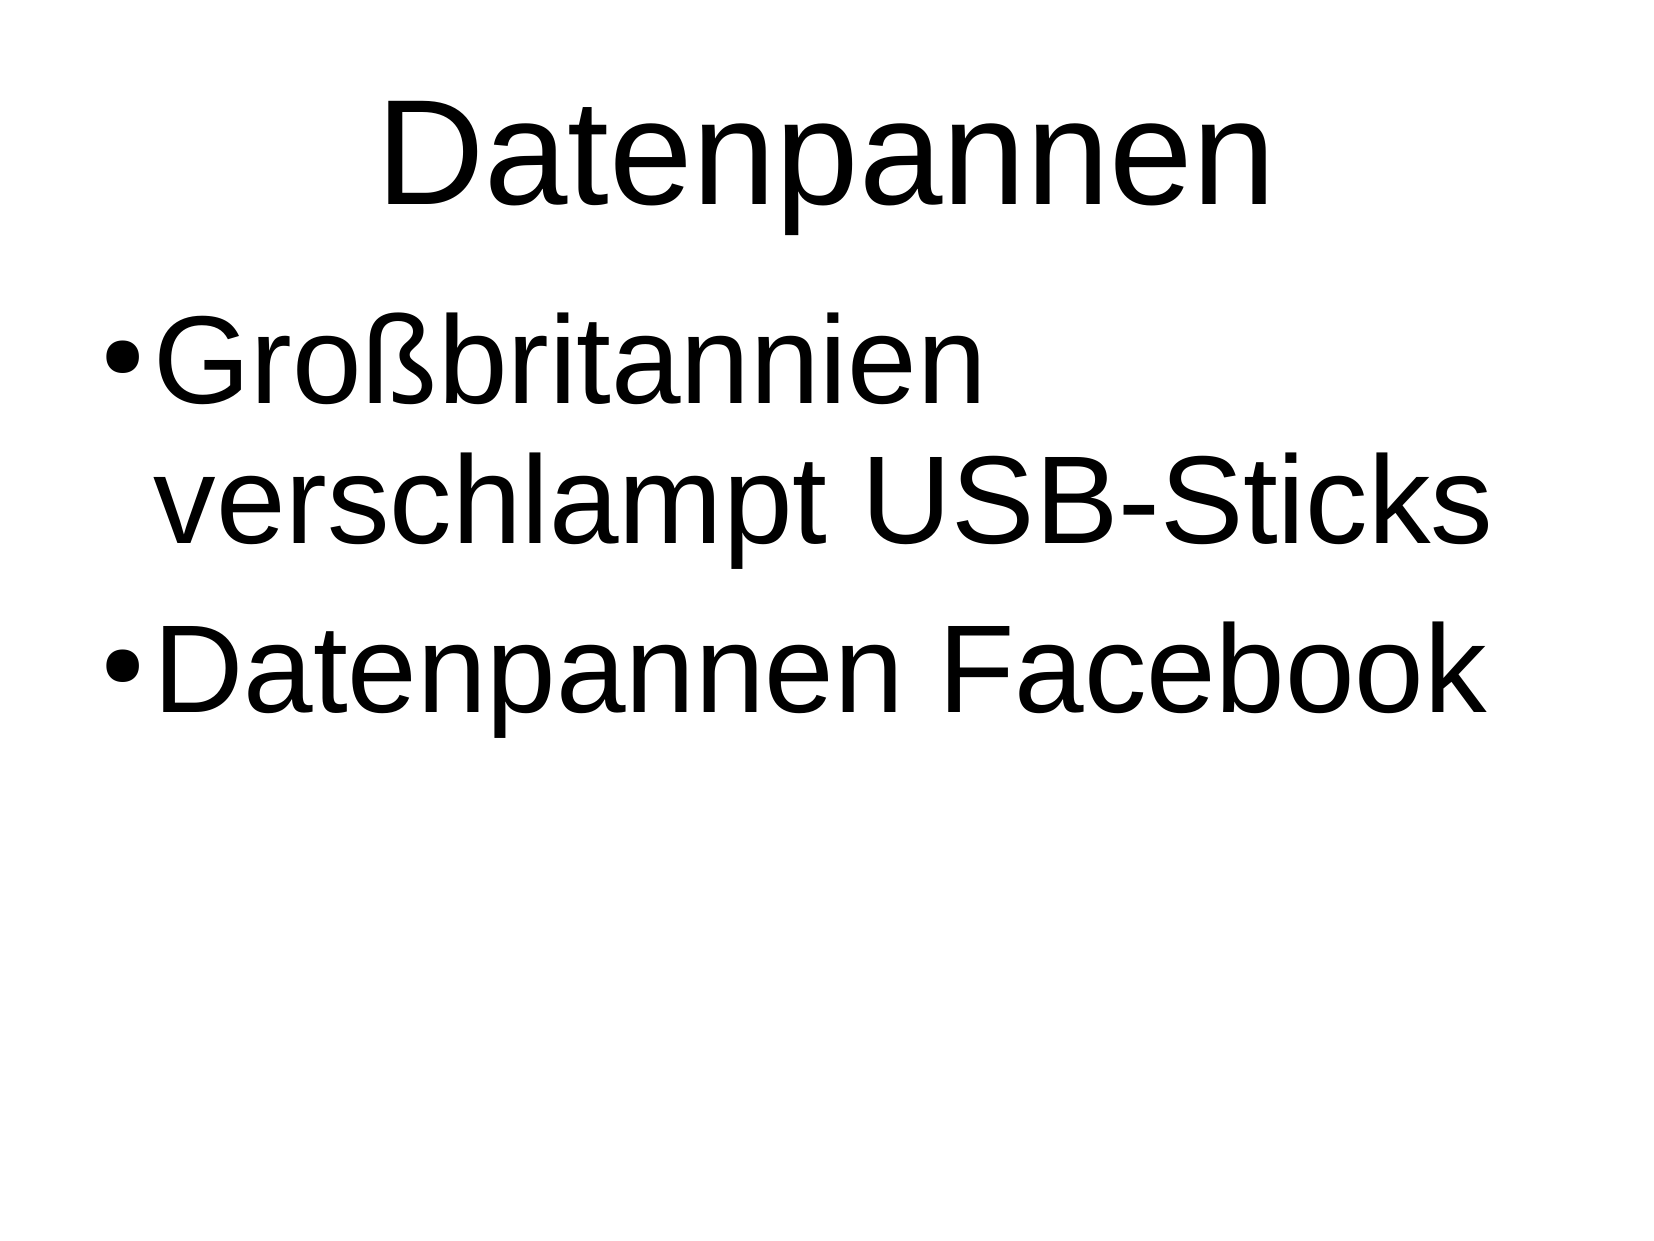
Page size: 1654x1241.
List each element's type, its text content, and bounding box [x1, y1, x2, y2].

list Großbritannien verschlampt USB-Sticks Datenpannen Facebook [82, 290, 1571, 1010]
title Datenpannen [82, 49, 1571, 257]
